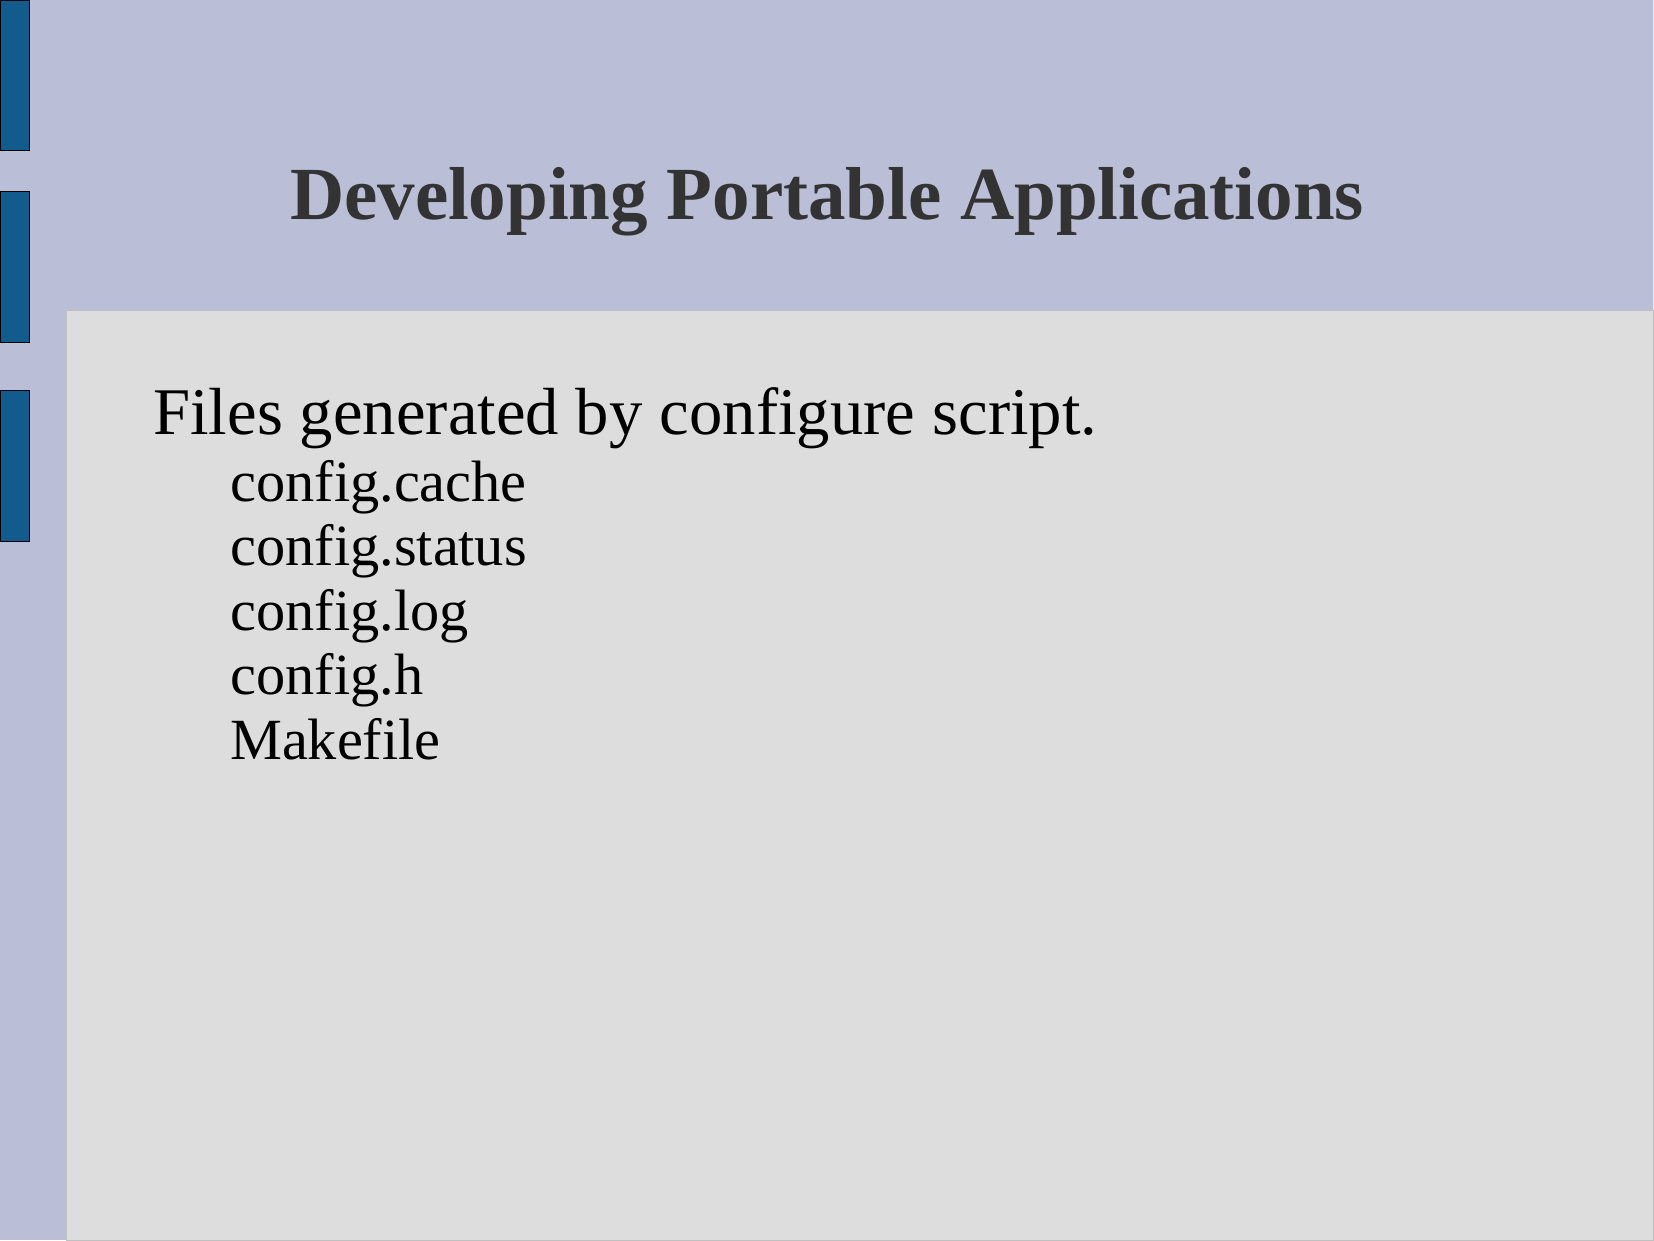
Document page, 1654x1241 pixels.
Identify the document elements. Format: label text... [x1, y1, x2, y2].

list Files generated by configure script. config.cache config.status config.log config.h Makefile [135, 375, 1576, 1171]
title Developing Portable Applications [121, 91, 1534, 299]
